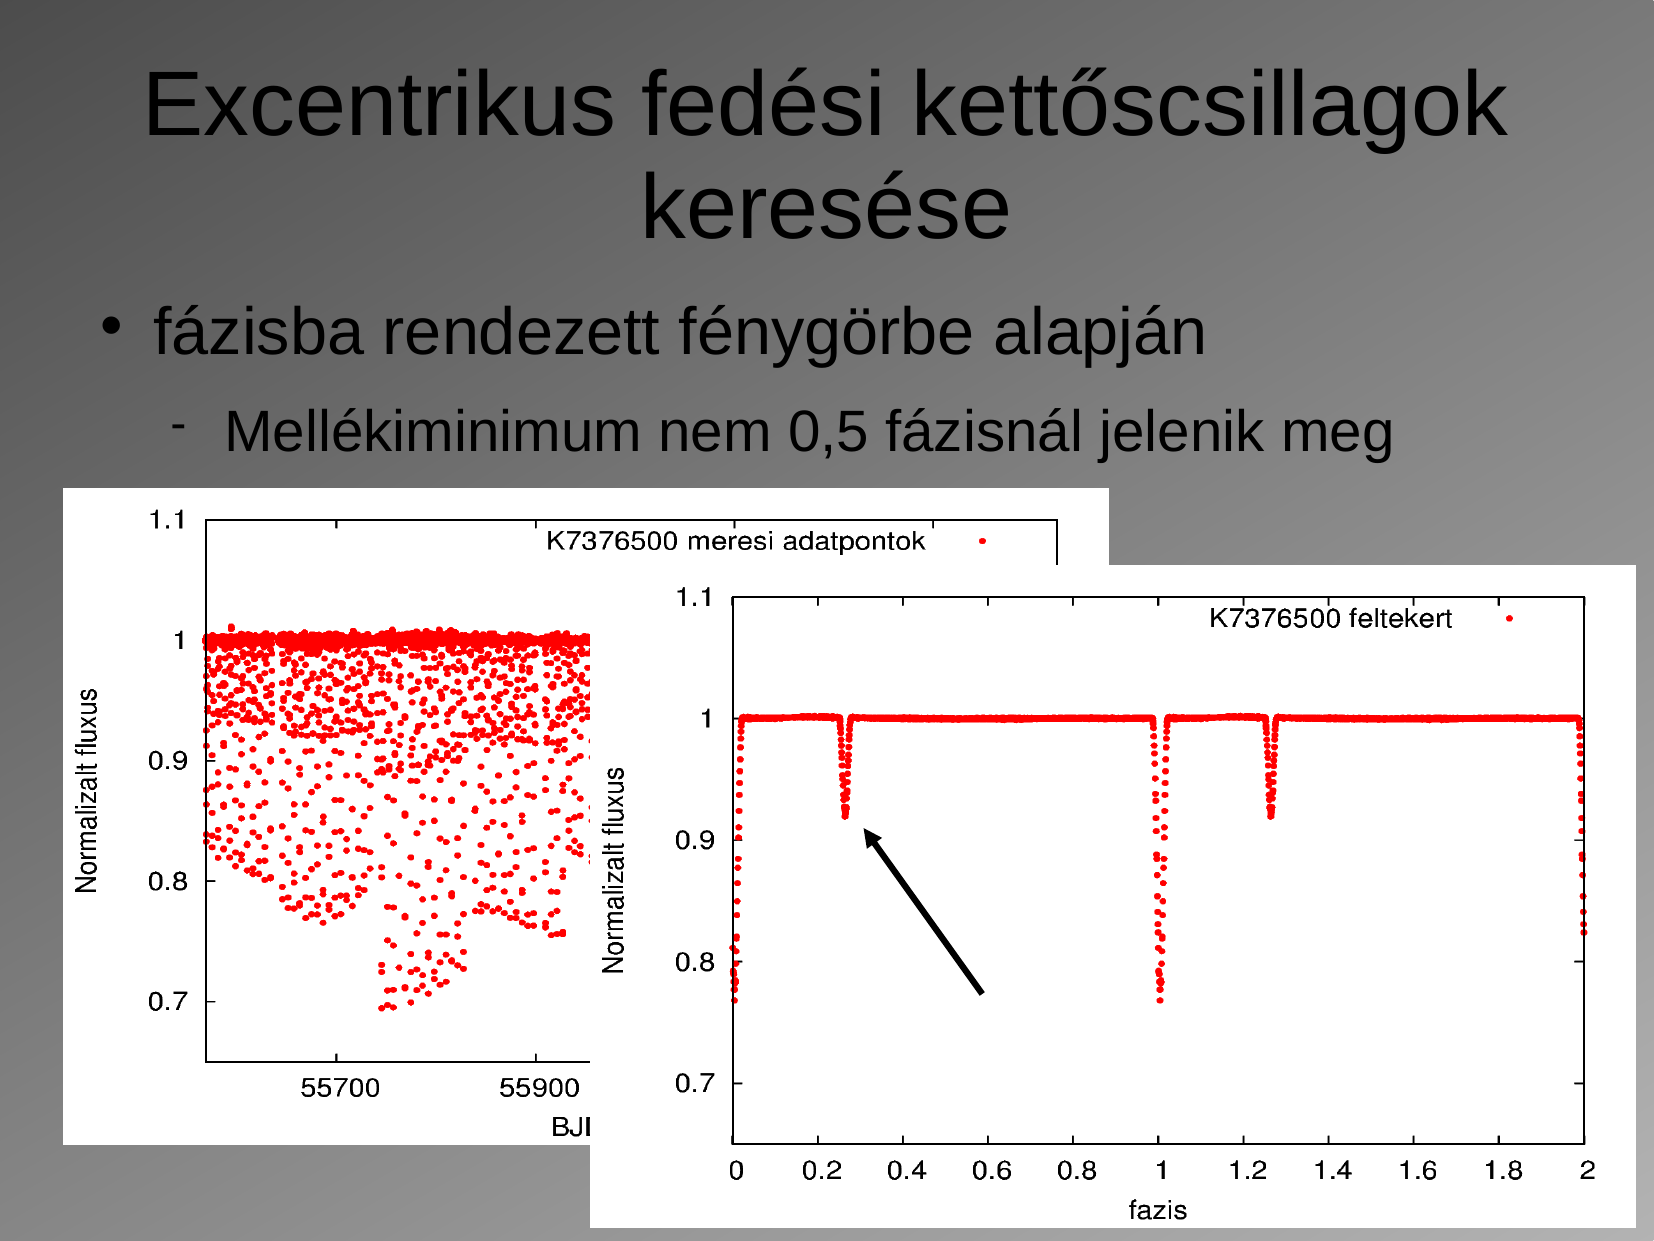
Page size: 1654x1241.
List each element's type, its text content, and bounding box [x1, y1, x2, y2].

list fázisba rendezett fénygörbe alapján Mellékiminimum nem 0,5 fázisnál jelenik meg [82, 290, 1571, 565]
title Excentrikus fedési kettőscsillagok keresése [82, 49, 1571, 257]
picture [63, 488, 1639, 1229]
